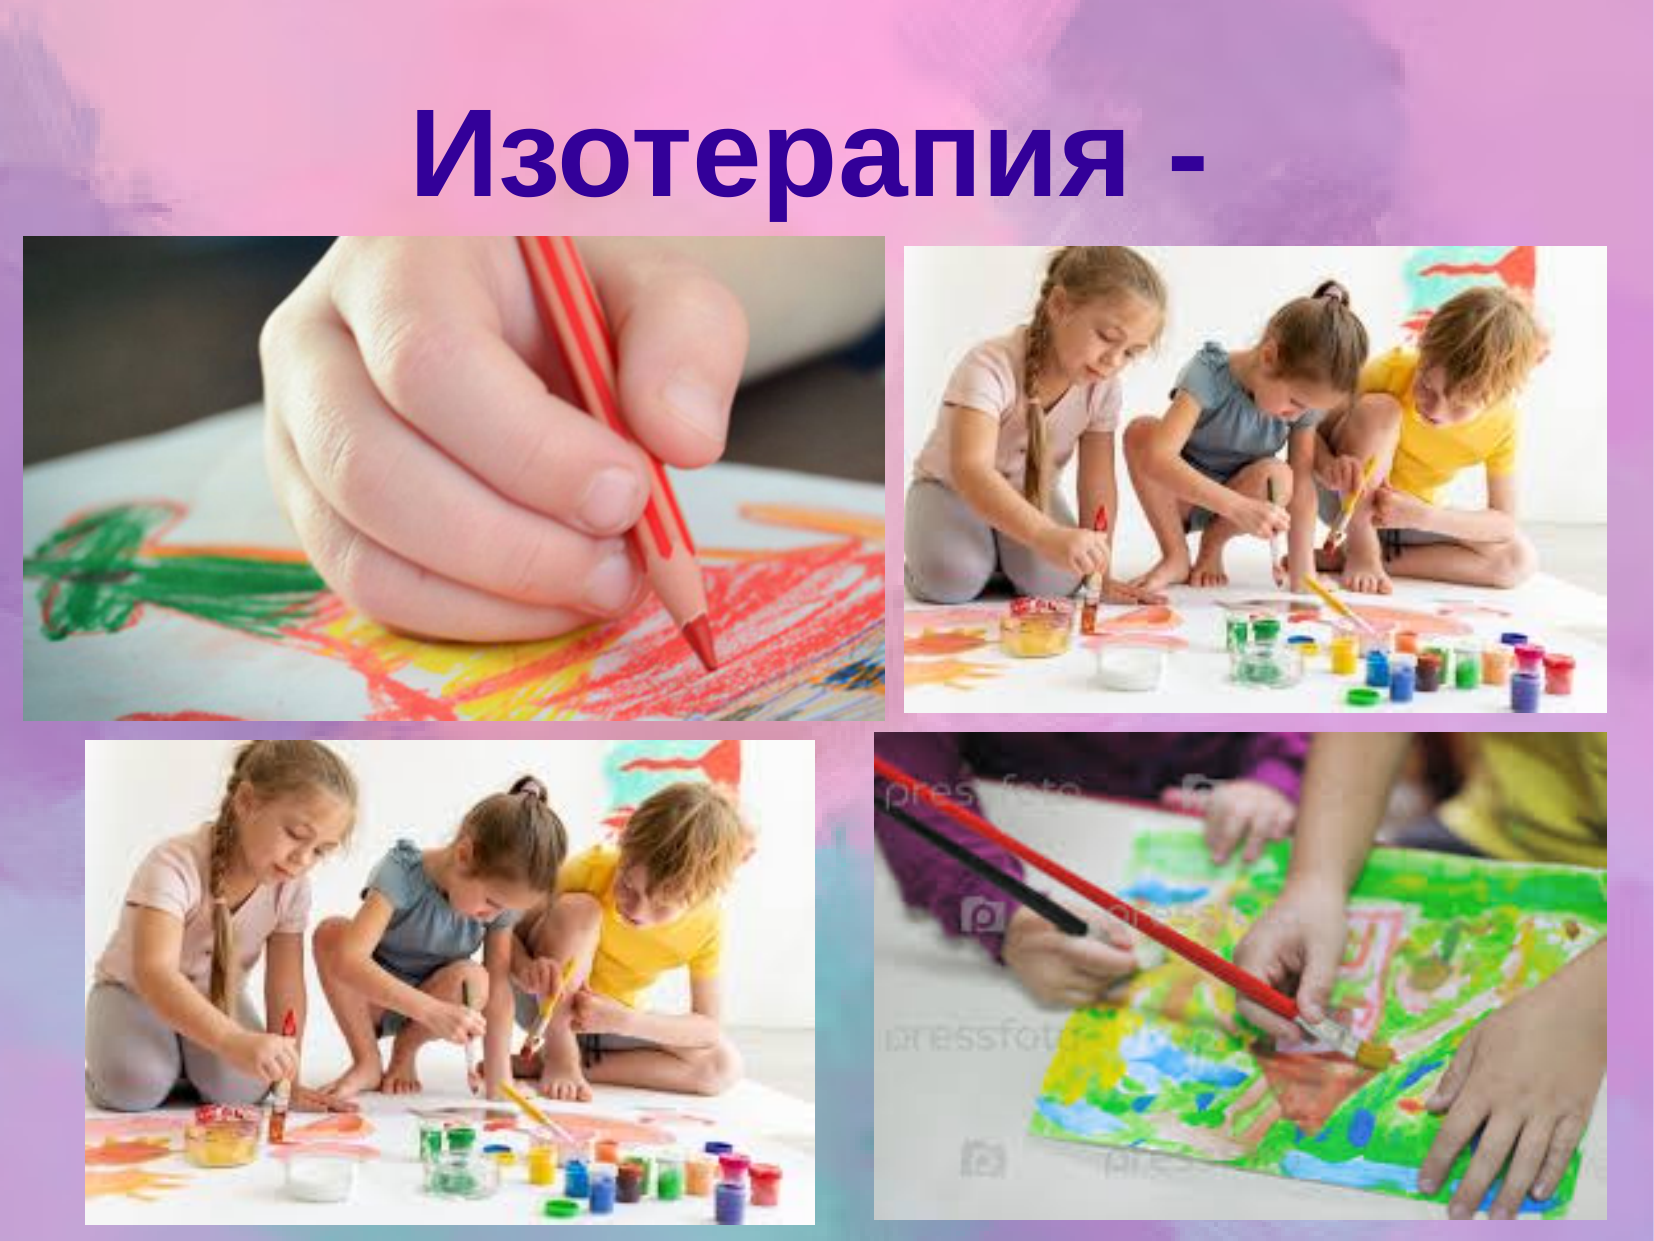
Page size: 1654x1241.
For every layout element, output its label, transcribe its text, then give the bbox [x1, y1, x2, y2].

picture [0, 0, 1654, 1241]
title Изотерапия - [82, 49, 1571, 257]
